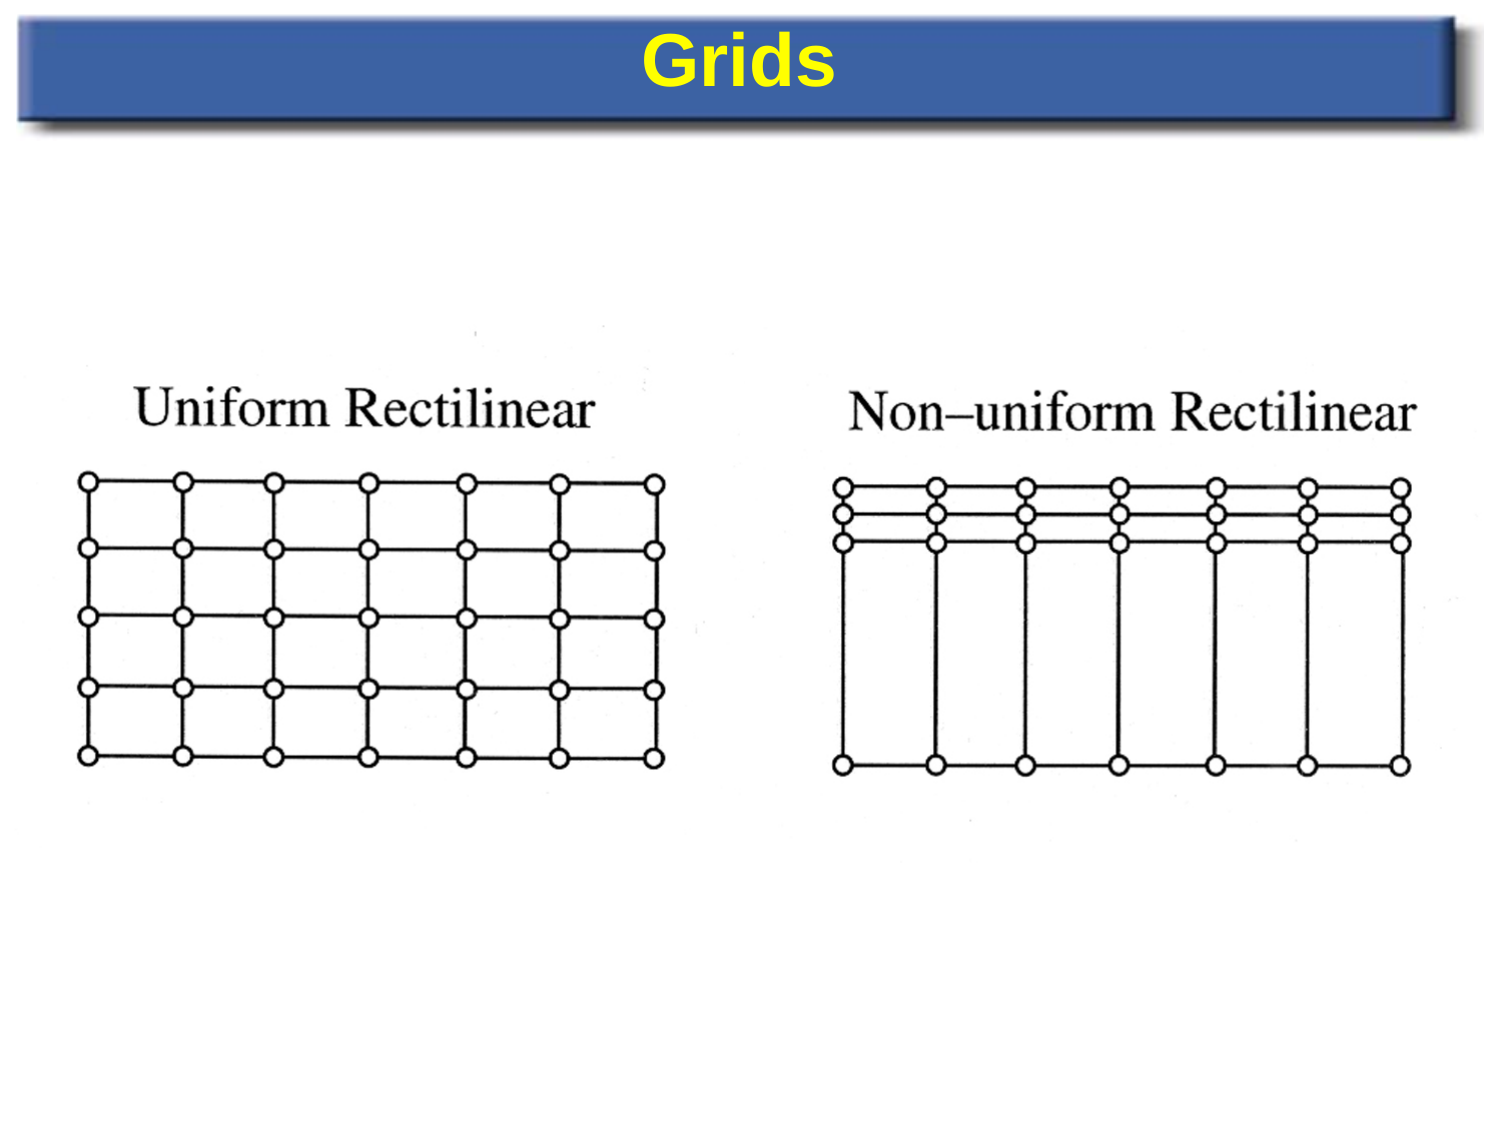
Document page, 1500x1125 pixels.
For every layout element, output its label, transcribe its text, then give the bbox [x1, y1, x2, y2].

picture [16, 13, 1484, 141]
picture [4, 324, 1496, 863]
title Grids [112, 0, 1388, 114]
